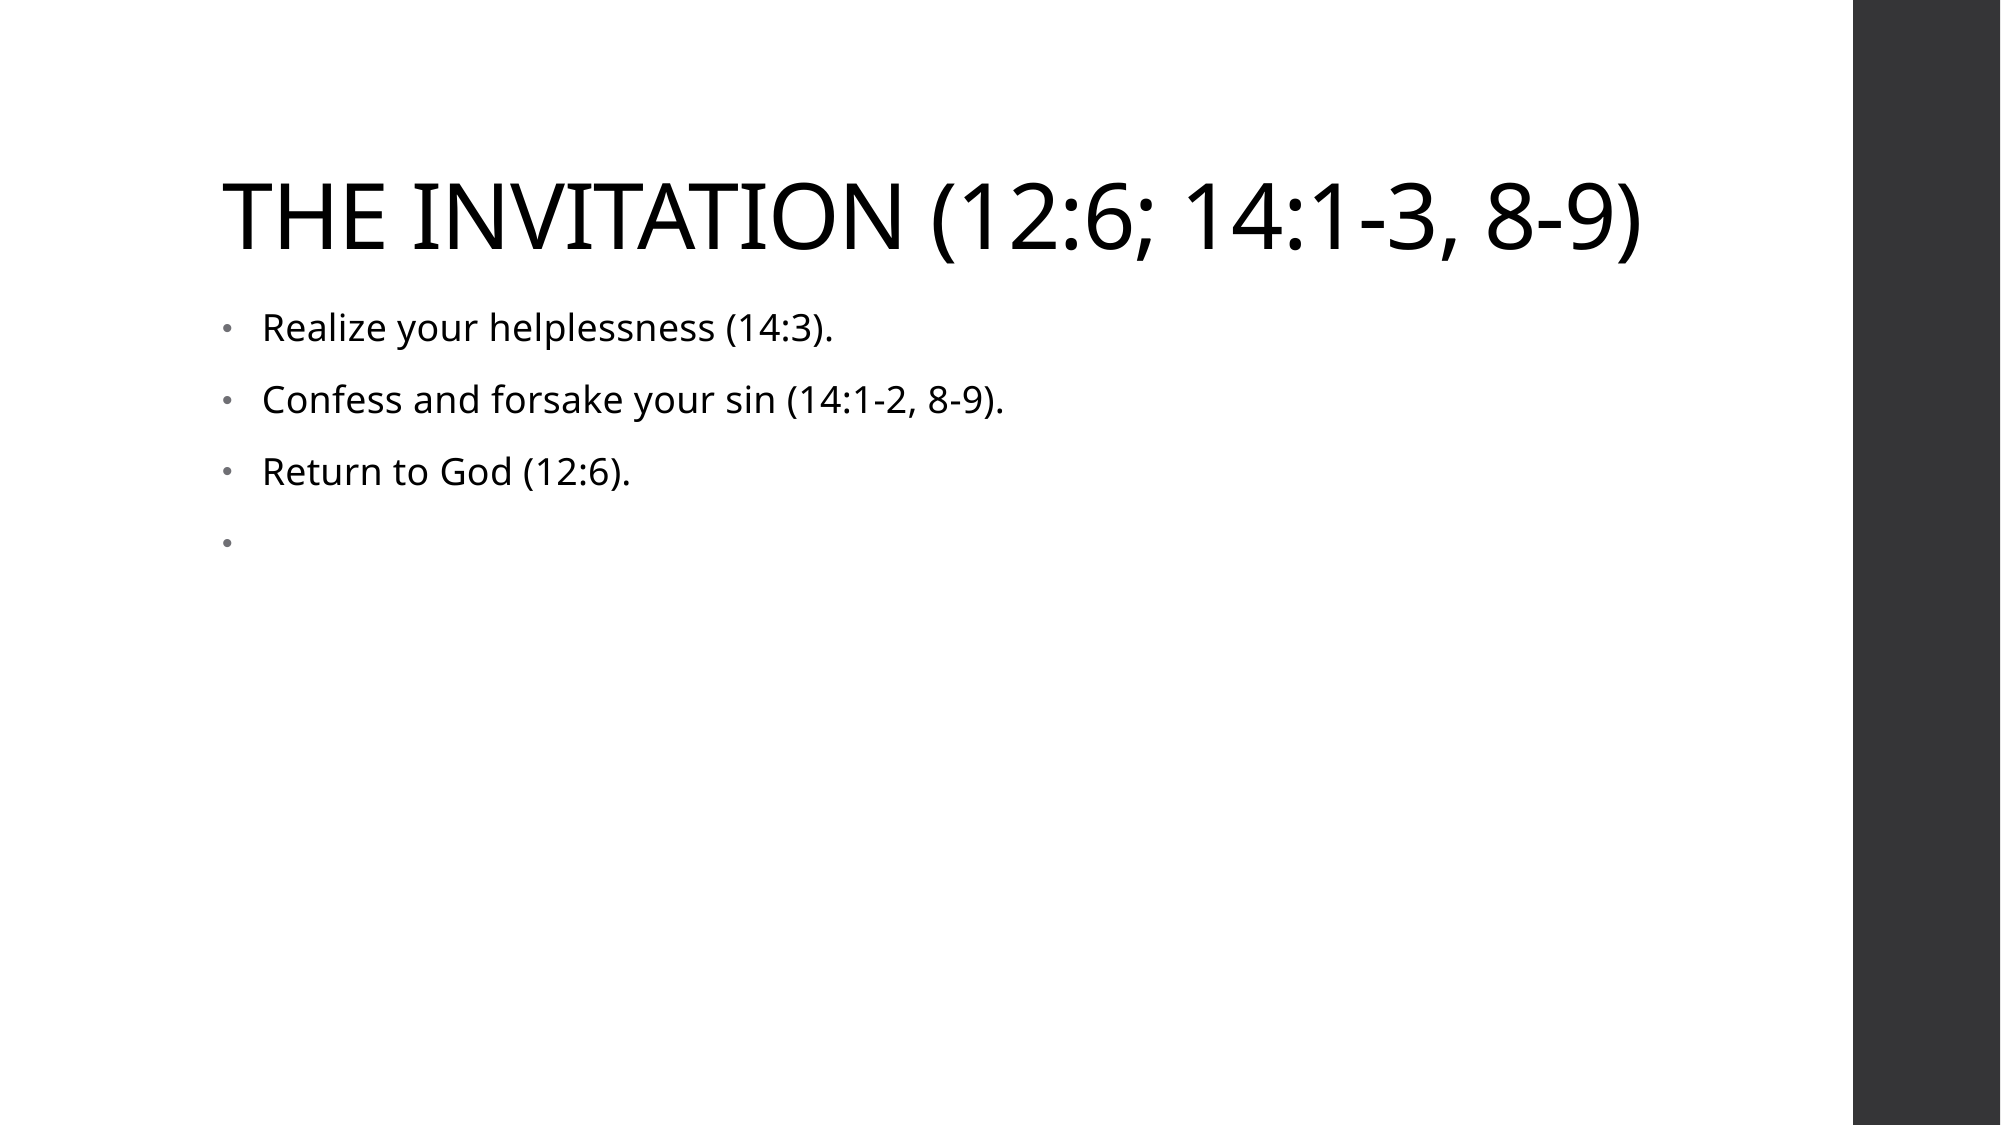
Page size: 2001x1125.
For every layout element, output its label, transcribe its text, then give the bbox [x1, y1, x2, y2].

title THE INVITATION (12:6; 14:1-3, 8-9) [206, 60, 1797, 278]
list Realize your helplessness (14:3). Confess and forsake your sin (14:1-2, 8-9). Return to God (12:6). [206, 299, 1617, 1014]
